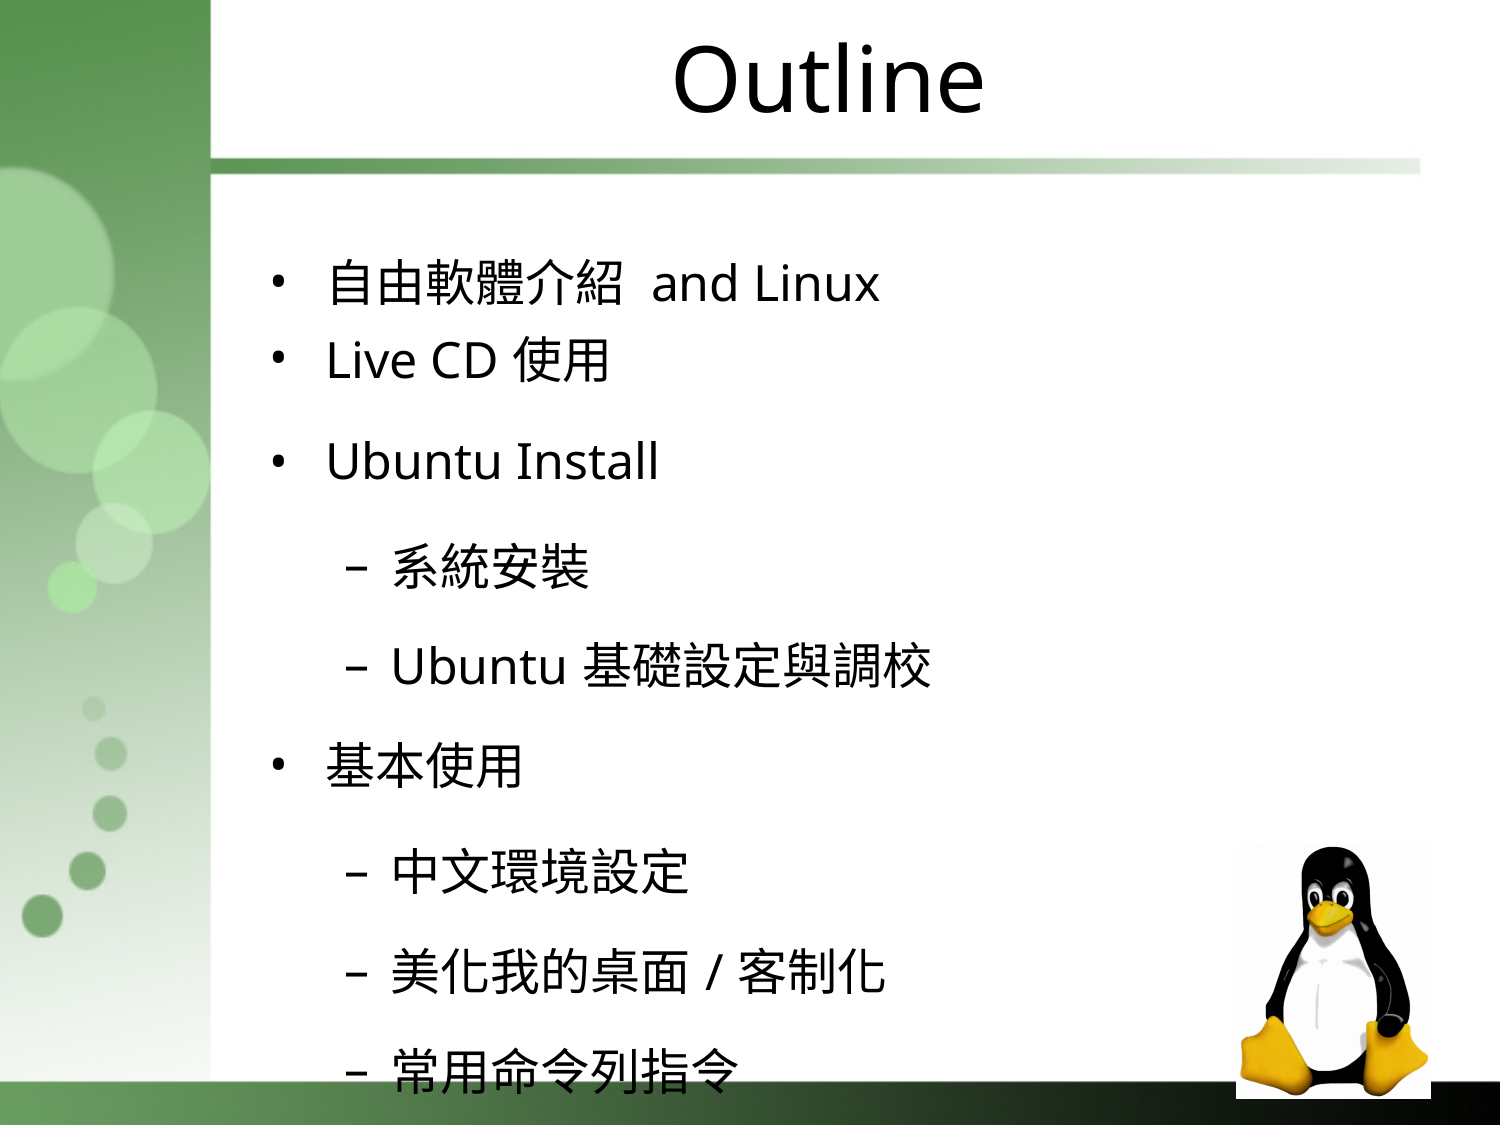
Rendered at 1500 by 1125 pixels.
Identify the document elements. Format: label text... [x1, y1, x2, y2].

list 自由軟體介紹 and Linux Live CD使用 Ubuntu Install 系統安裝 Ubuntu基礎設定與調校 基本使用 中文環境設定 美化我的桌面/客制化 常用命令列指令 [254, 232, 1418, 1037]
picture [0, 0, 1500, 1125]
title Outline [265, 29, 1393, 148]
